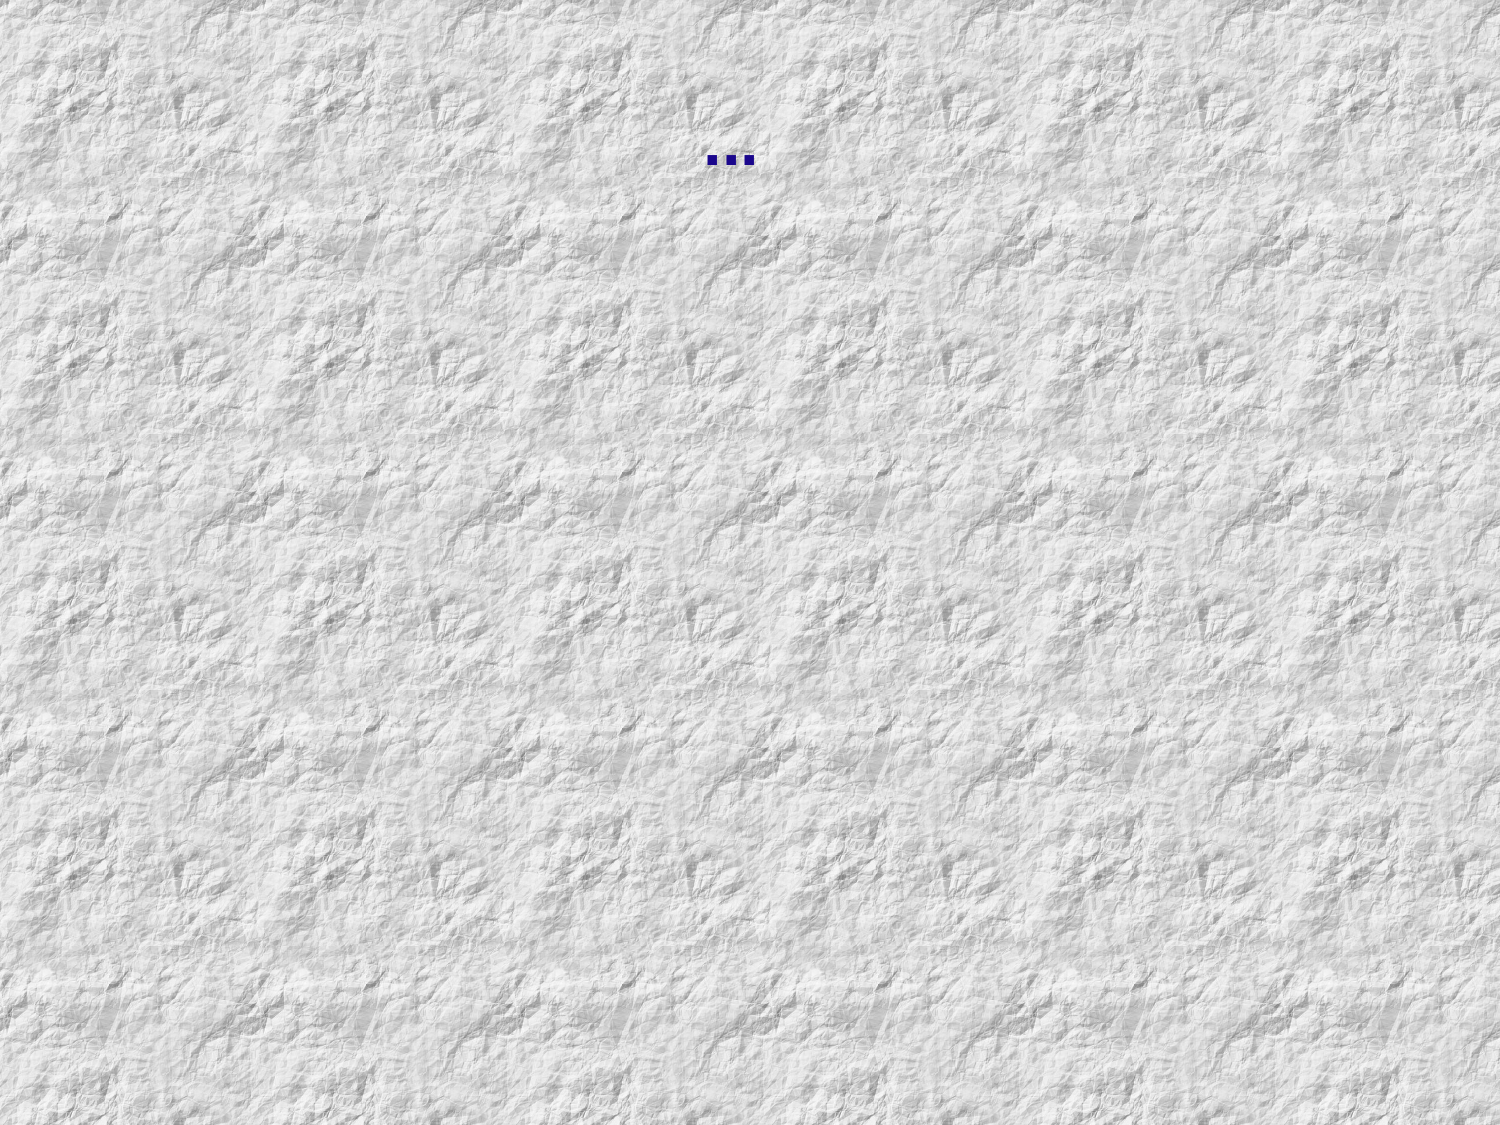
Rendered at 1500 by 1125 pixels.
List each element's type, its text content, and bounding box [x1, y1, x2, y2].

picture [0, 0, 1500, 1125]
title ... [75, 45, 1425, 233]
